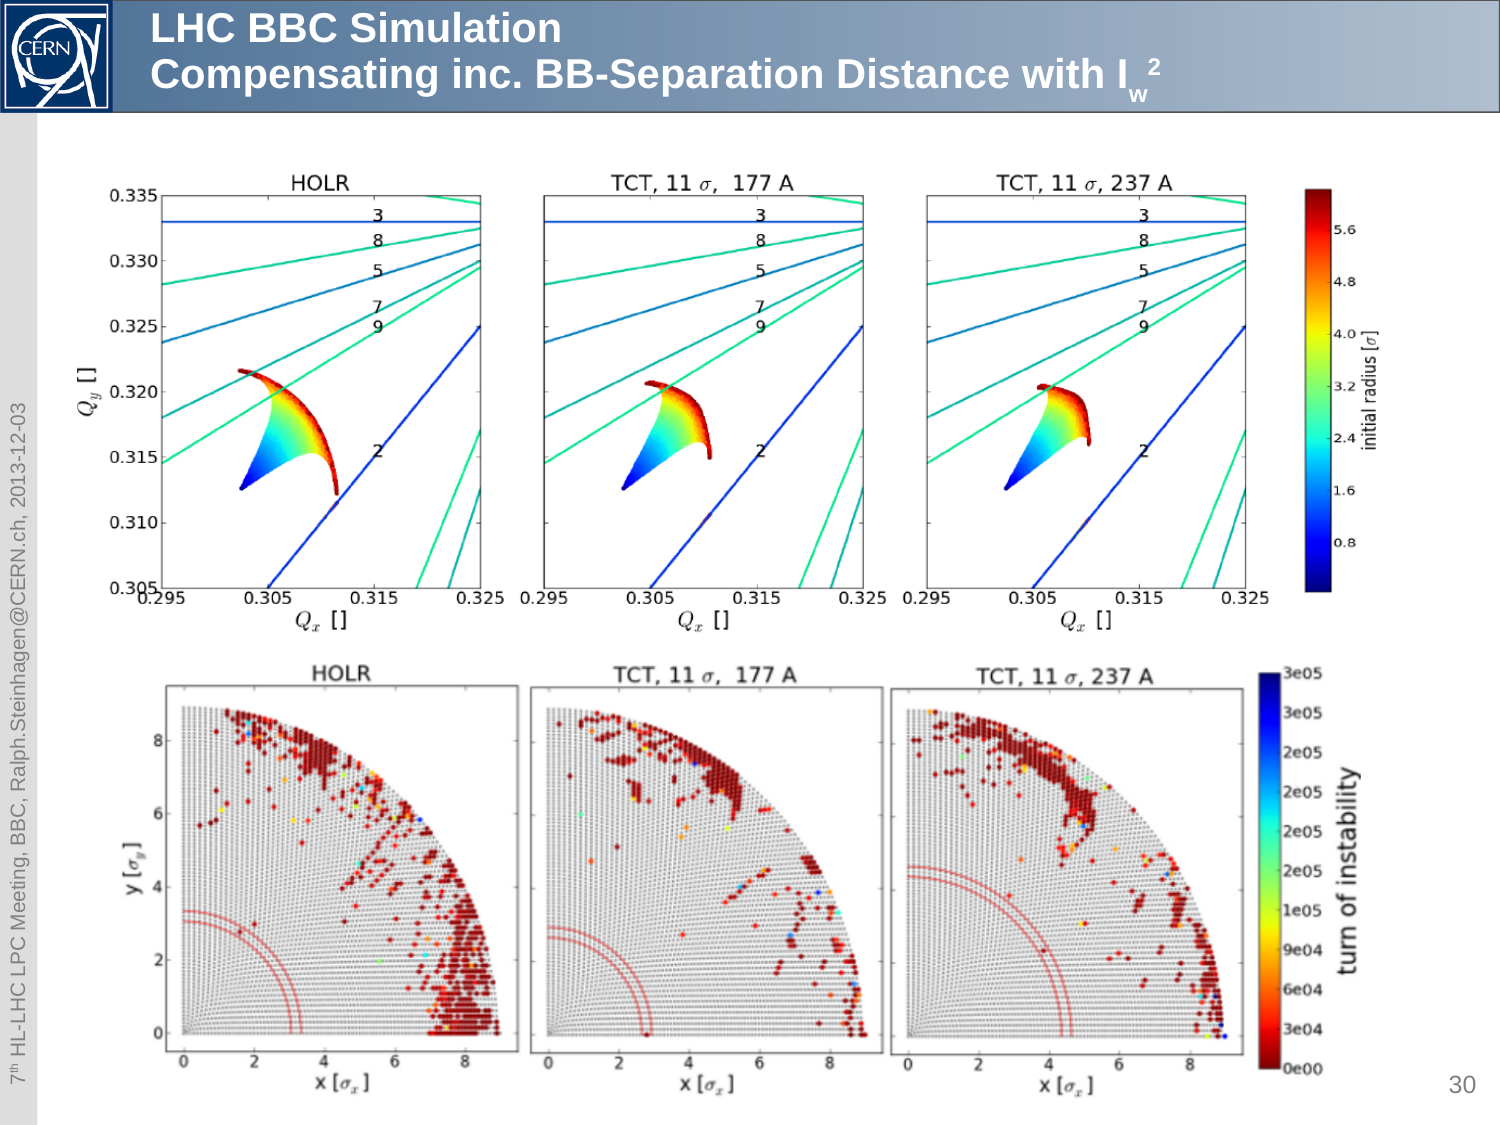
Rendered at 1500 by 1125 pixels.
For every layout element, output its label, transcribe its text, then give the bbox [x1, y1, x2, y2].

picture [0, 0, 113, 113]
picture [75, 169, 1390, 643]
picture [117, 662, 1383, 1114]
title LHC BBC Simulation Compensating inc. BB-Separation Distance with Iw2 [150, 0, 1377, 113]
